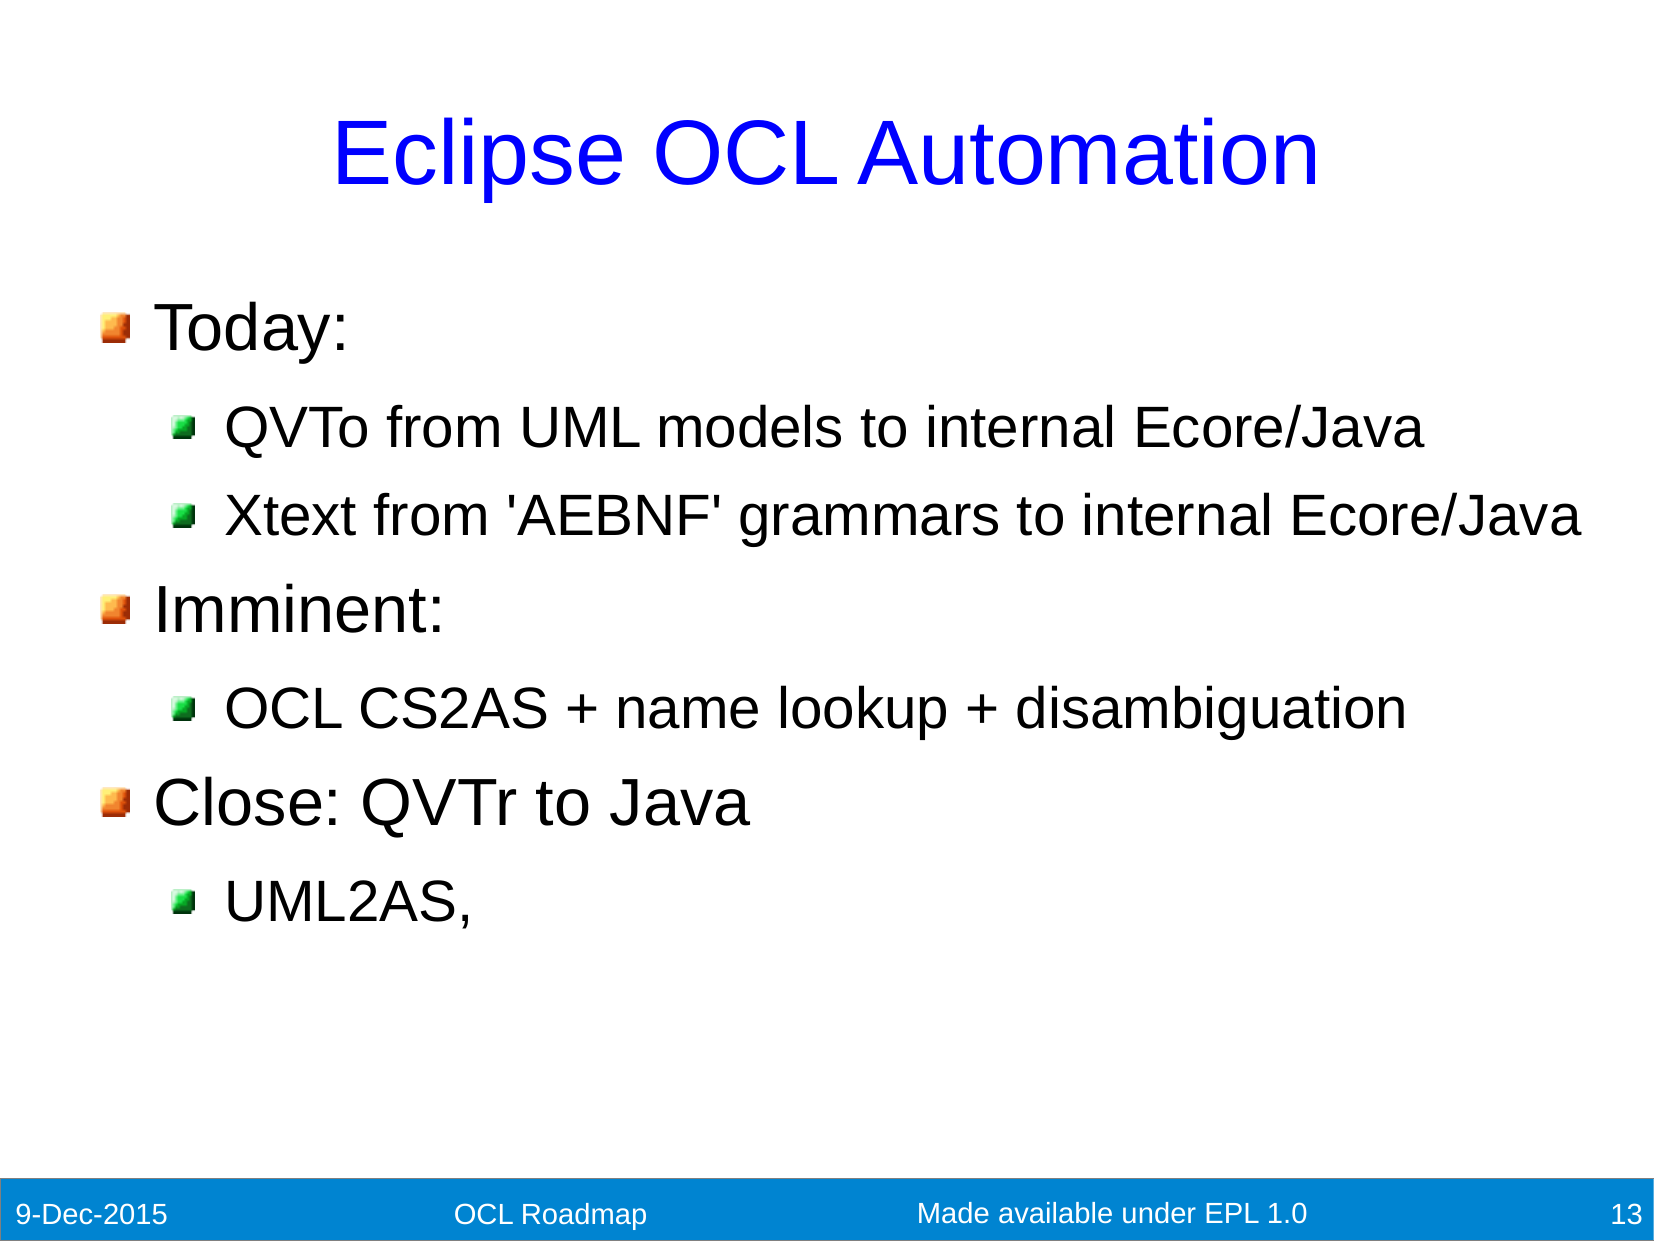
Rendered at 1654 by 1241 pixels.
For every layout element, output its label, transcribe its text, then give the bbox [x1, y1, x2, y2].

list Today: QVTo from UML models to internal Ecore/Java Xtext from 'AEBNF' grammars to internal Ecore/Java Imminent: OCL CS2AS + name lookup + disambiguation Close: QVTr to Java UML2AS, [82, 290, 1595, 1109]
title Eclipse OCL Automation [82, 49, 1571, 257]
